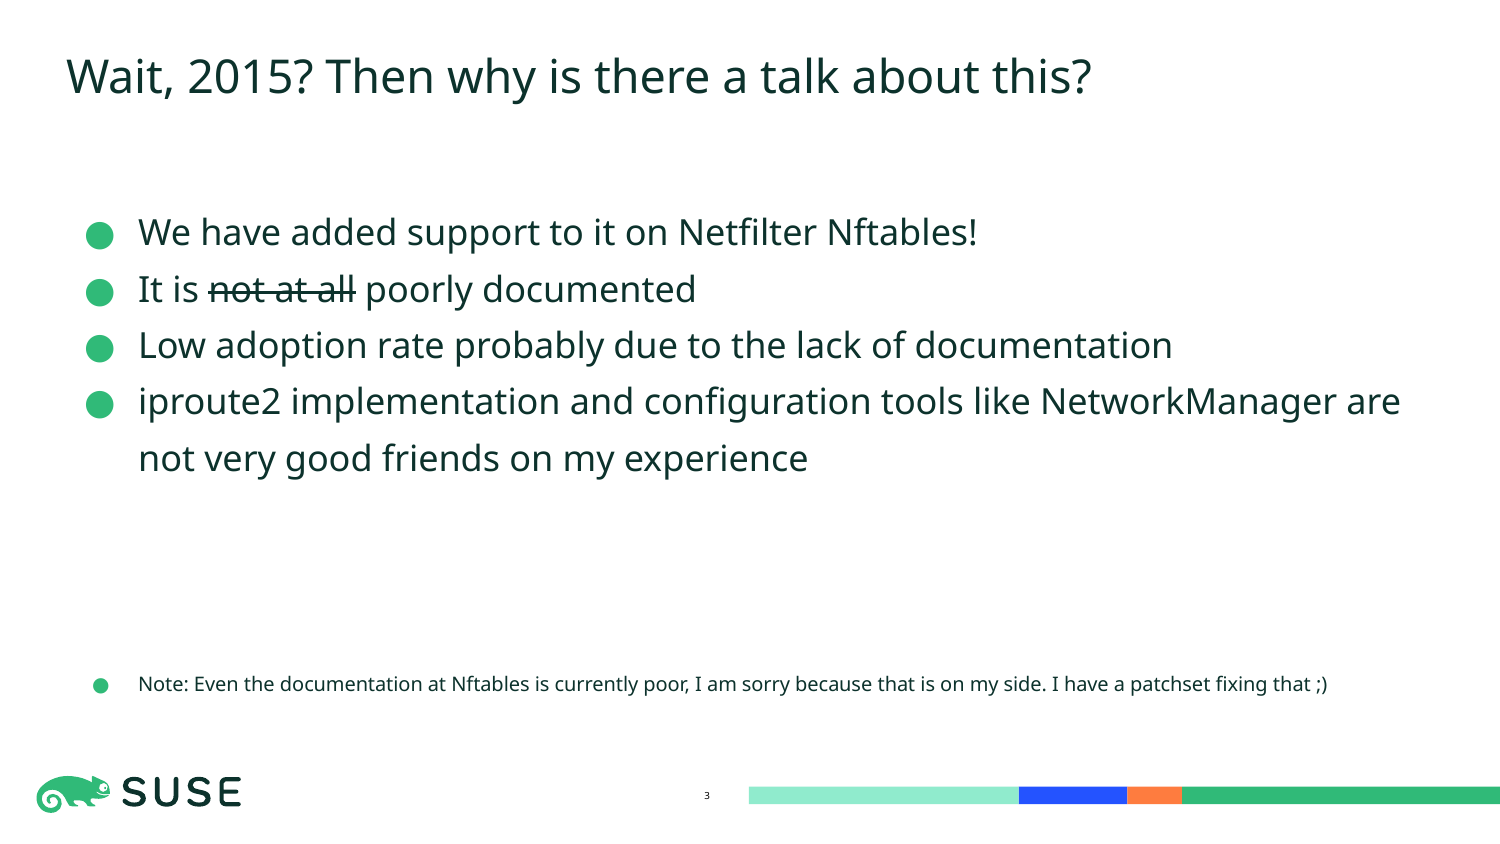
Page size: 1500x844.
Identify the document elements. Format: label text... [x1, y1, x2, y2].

slide_number <number> [634, 773, 725, 818]
list We have added support to it on Netfilter Nftables! It is not at all poorly documented Low adoption rate probably due to the lack of documentation iproute2 implementation and configuration tools like NetworkManager are not very good friends on my experience Note: Even the documentation at Nftables is currently poor, I am sorry because that is on my side. I have a patchset fixing that ;) [51, 185, 1449, 715]
title Wait, 2015? Then why is there a talk about this? [51, 28, 1449, 123]
